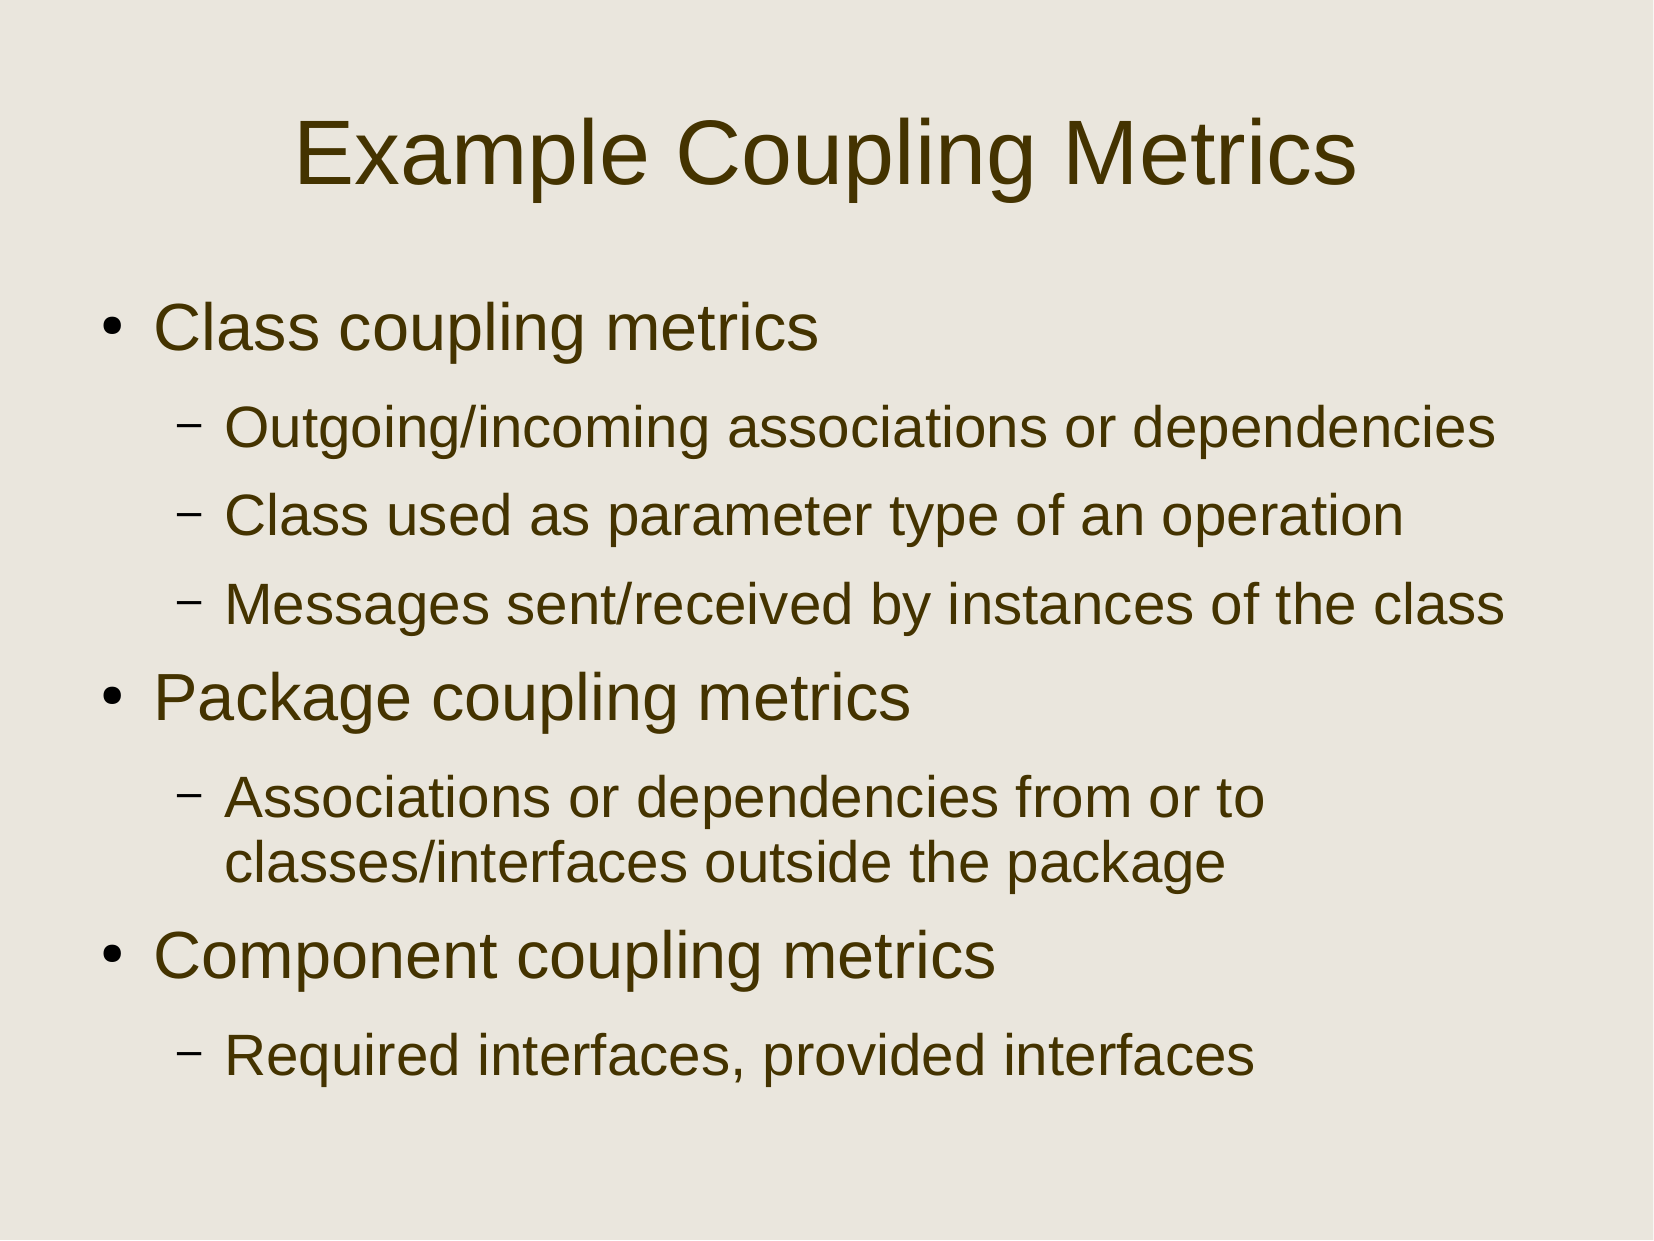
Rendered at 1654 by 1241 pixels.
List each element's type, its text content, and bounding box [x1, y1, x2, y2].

list Class coupling metrics Outgoing/incoming associations or dependencies Class used as parameter type of an operation Messages sent/received by instances of the class Package coupling metrics Associations or dependencies from or to classes/interfaces outside the package Component coupling metrics Required interfaces, provided interfaces [82, 290, 1571, 1109]
title Example Coupling Metrics [82, 49, 1571, 257]
